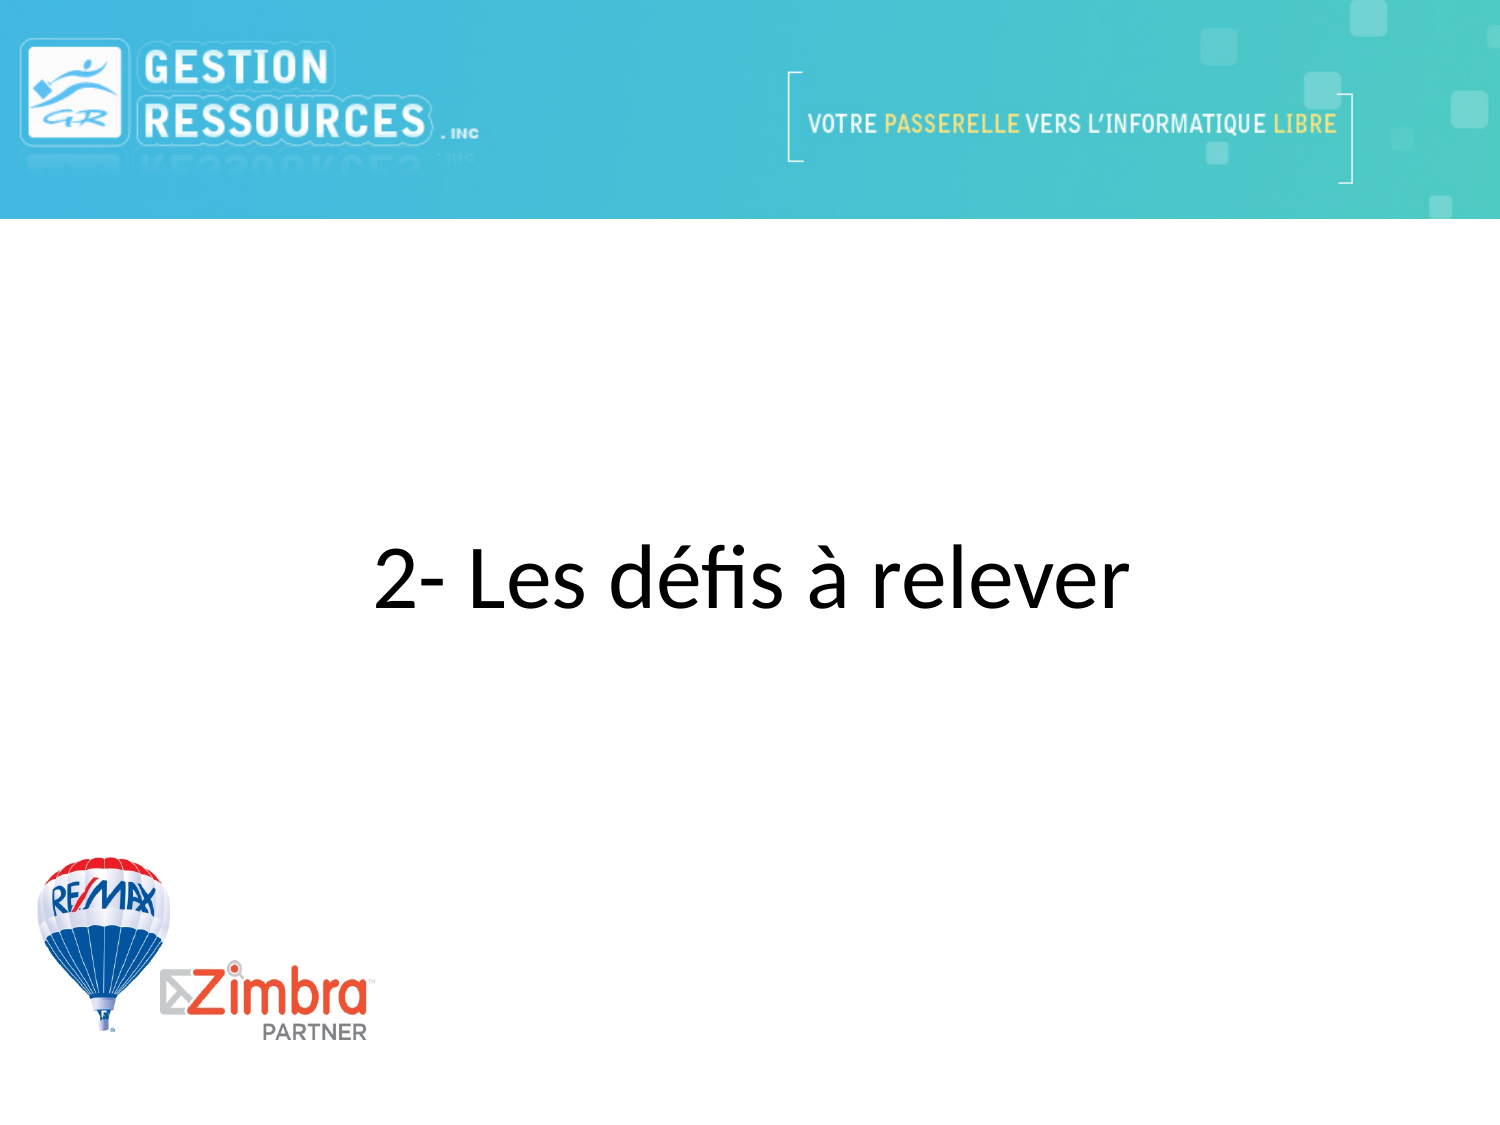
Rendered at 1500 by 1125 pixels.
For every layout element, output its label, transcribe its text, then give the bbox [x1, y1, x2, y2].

picture [0, 0, 1500, 219]
title 2- Les défis à relever [35, 503, 1471, 667]
picture [35, 855, 375, 1040]
